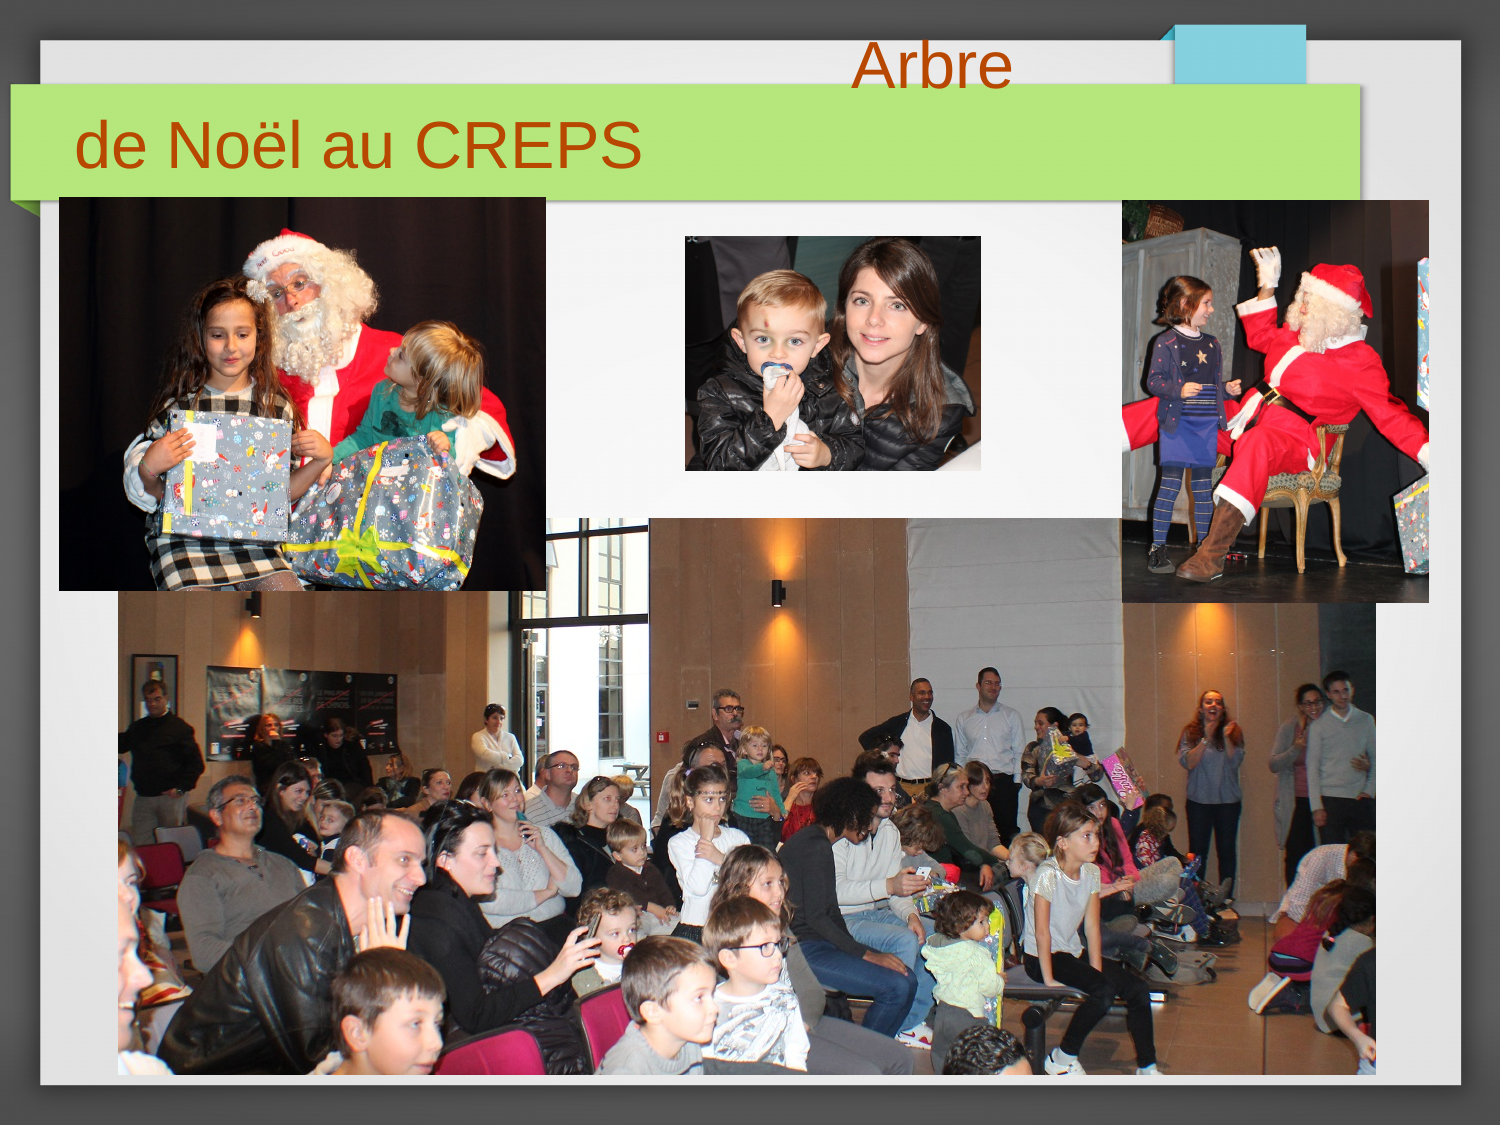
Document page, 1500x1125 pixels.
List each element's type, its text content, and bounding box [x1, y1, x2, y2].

title Arbre de Noël au CREPS [59, 23, 1123, 189]
picture [0, 0, 1500, 1125]
